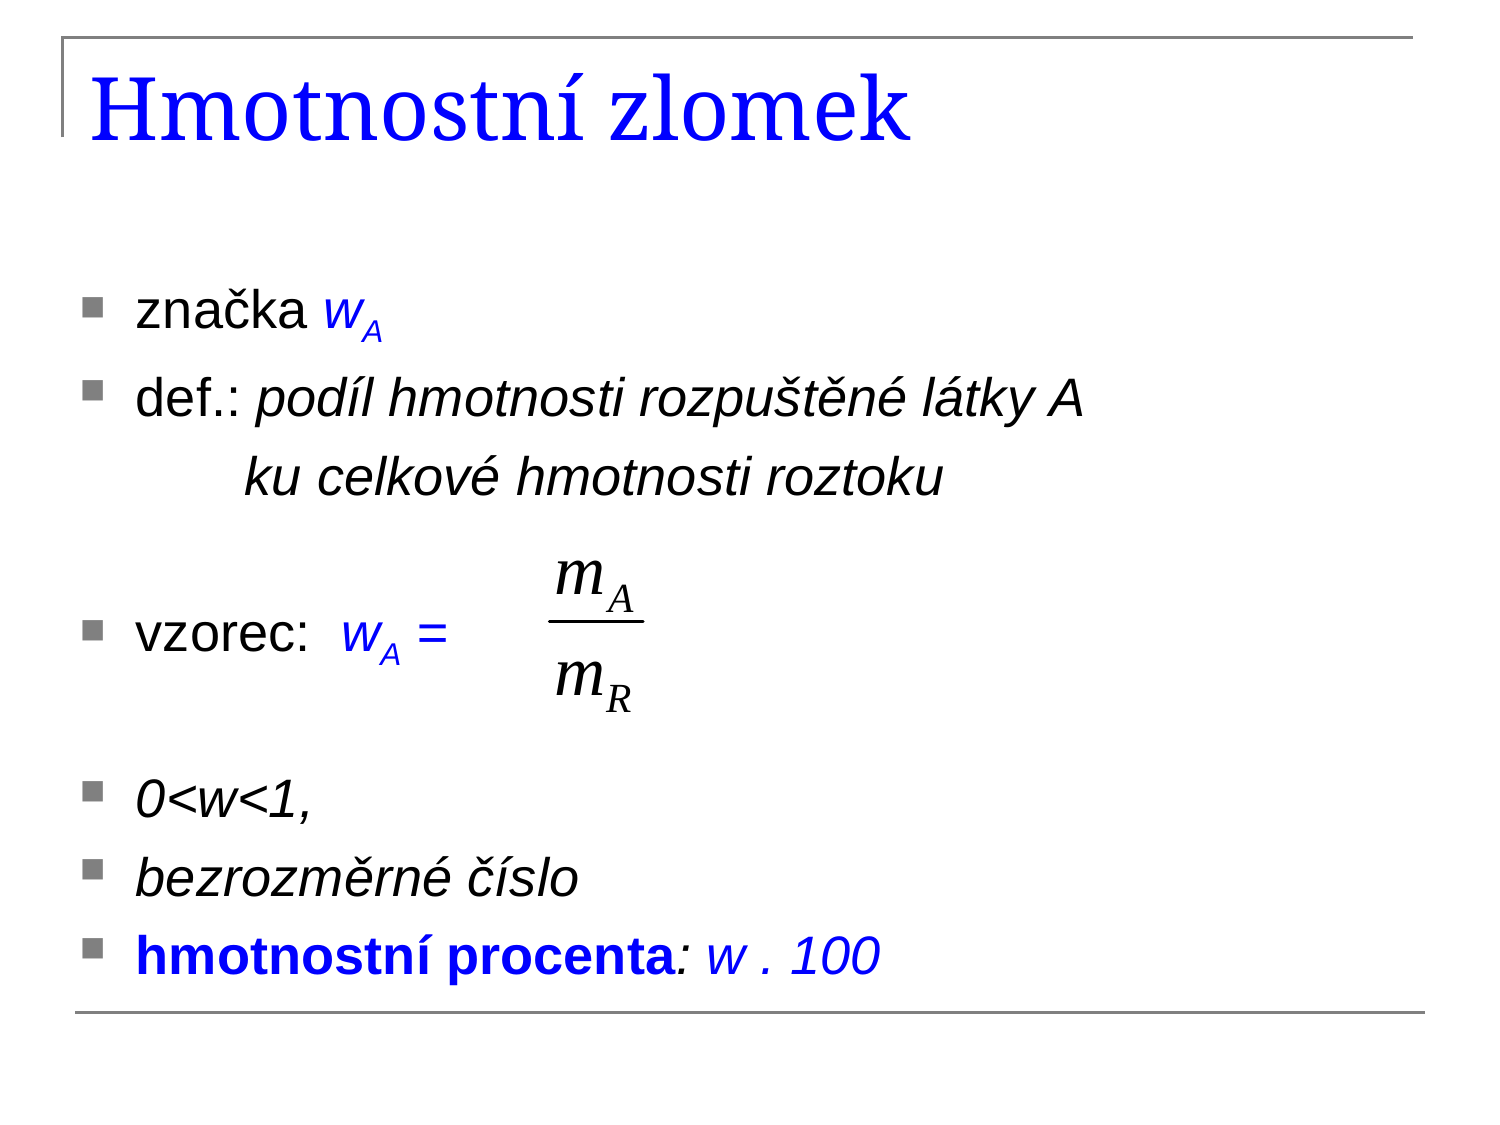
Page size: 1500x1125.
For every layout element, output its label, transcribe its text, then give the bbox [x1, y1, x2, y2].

list značka wA def.: podíl hmotnosti rozpuštěné látky A ku celkové hmotnosti roztoku vzorec: wA = 0<w<1, bezrozměrné číslo hmotnostní procenta: w . 100 [64, 267, 1415, 1010]
text_box [537, 527, 656, 729]
title Hmotnostní zlomek [75, 45, 1426, 233]
